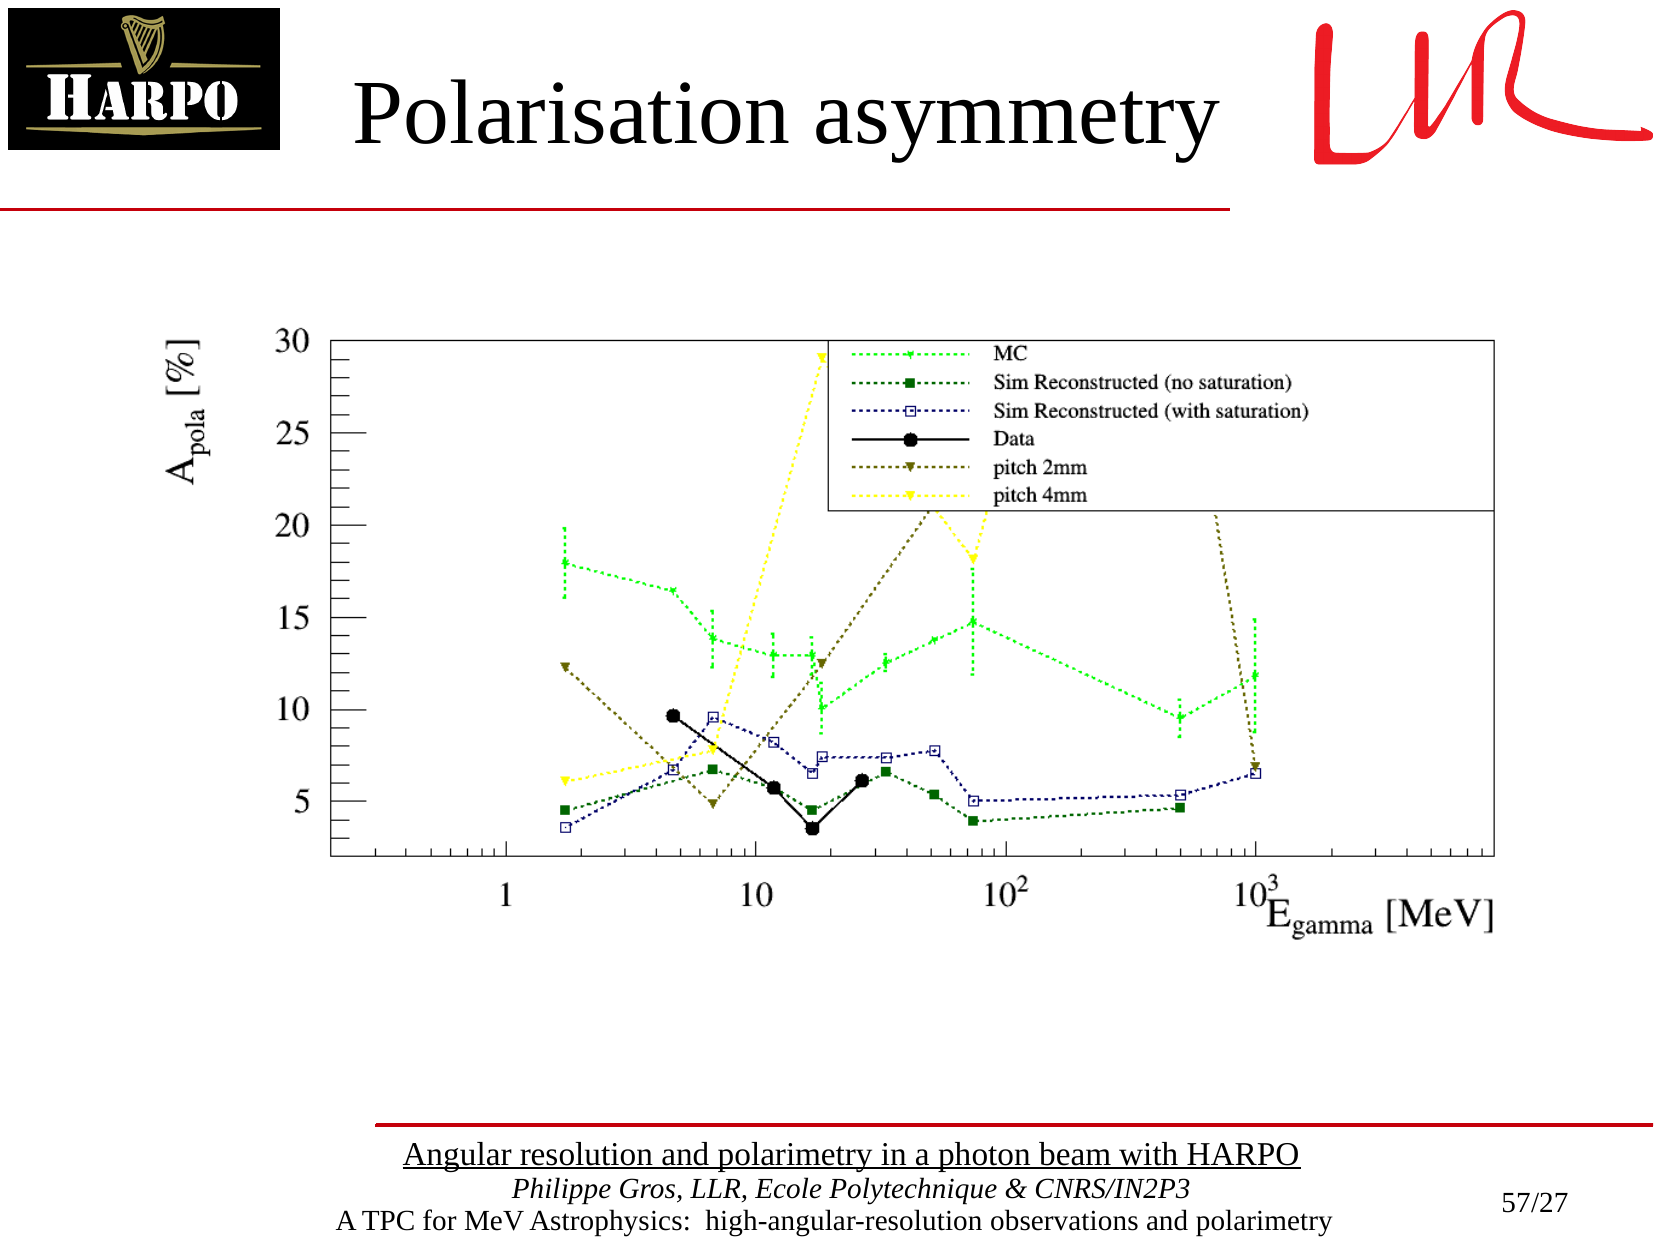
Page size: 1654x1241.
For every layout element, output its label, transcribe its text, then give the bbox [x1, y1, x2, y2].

picture [8, 8, 280, 150]
picture [1314, 10, 1653, 165]
title Polarisation asymmetry [284, 14, 1290, 210]
picture [105, 310, 1553, 966]
